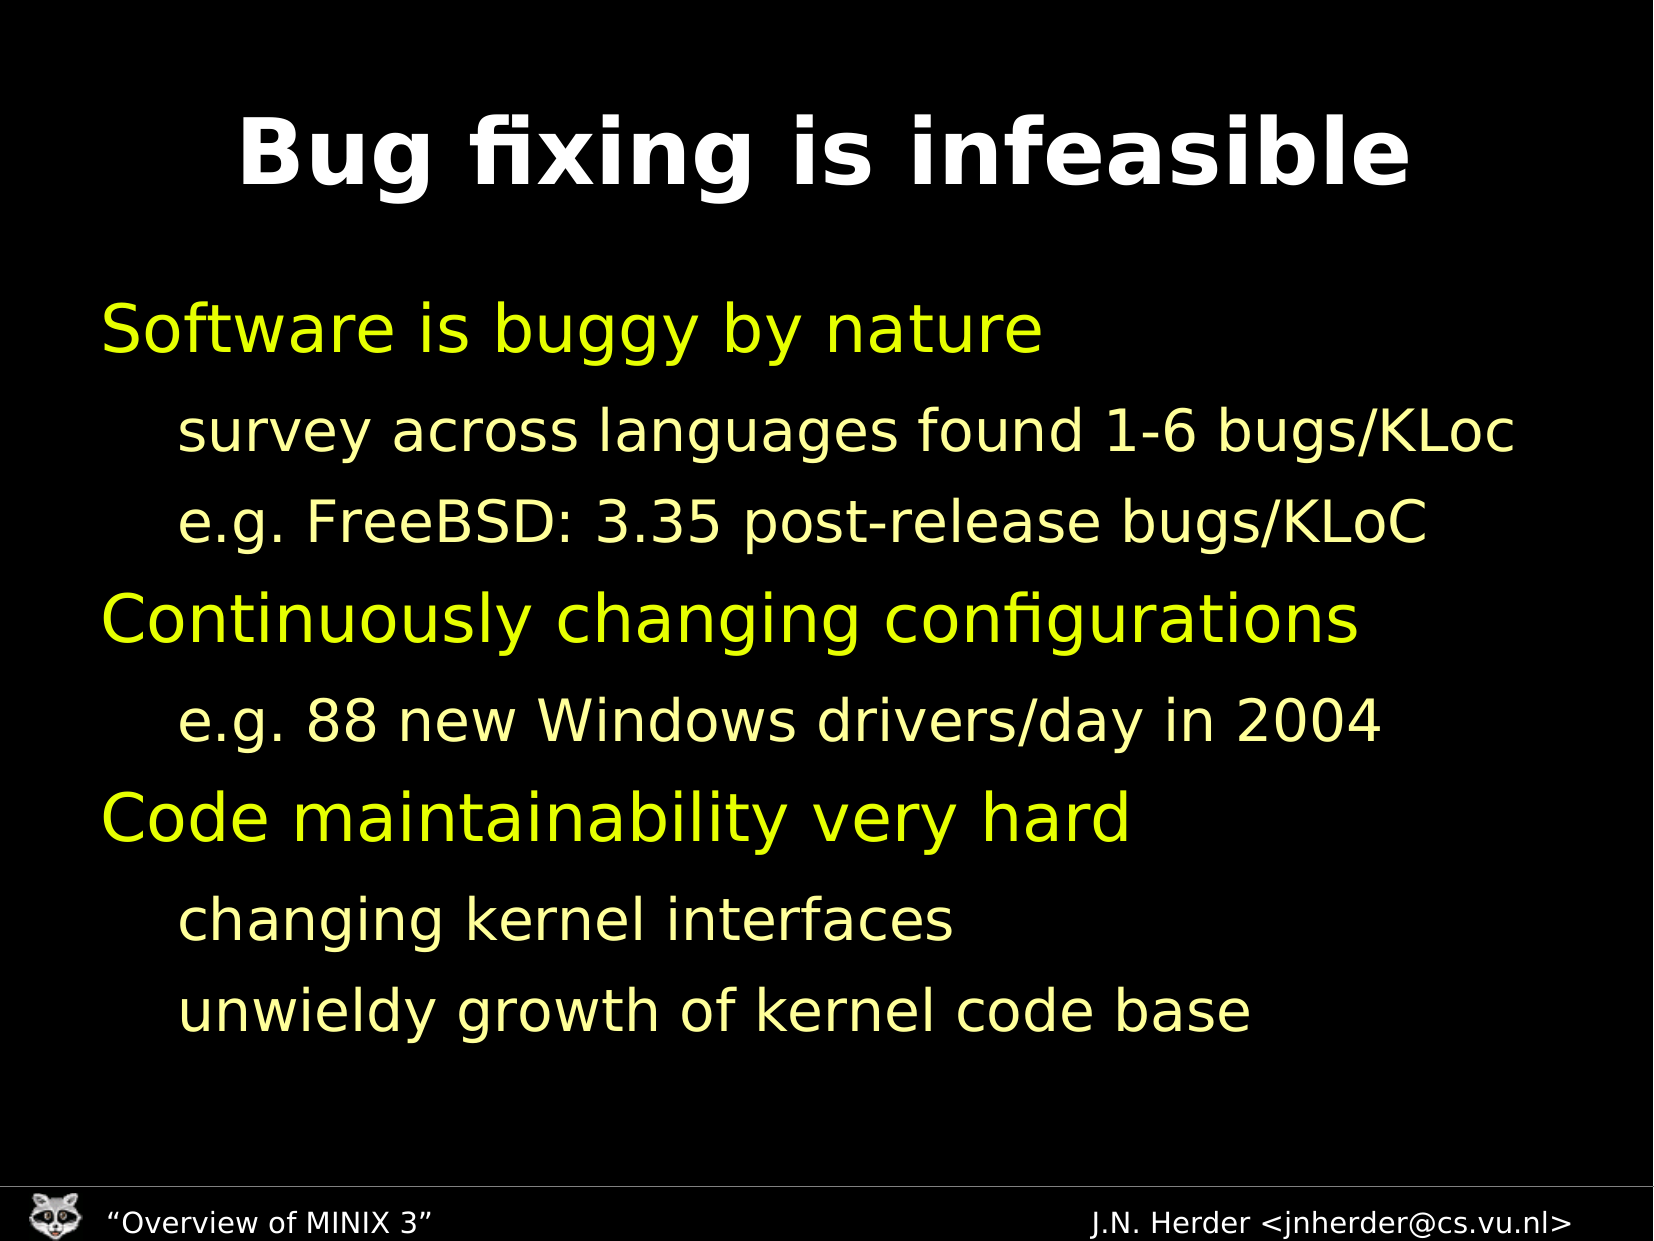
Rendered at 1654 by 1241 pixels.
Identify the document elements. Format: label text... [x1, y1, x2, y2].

list Software is buggy by nature survey across languages found 1-6 bugs/KLoc e.g. FreeBSD: 3.35 post-release bugs/KLoC Continuously changing configurations e.g. 88 new Windows drivers/day in 2004 Code maintainability very hard changing kernel interfaces unwieldy growth of kernel code base [82, 290, 1571, 1109]
picture [29, 1193, 83, 1241]
title Bug fixing is infeasible [75, 43, 1576, 263]
